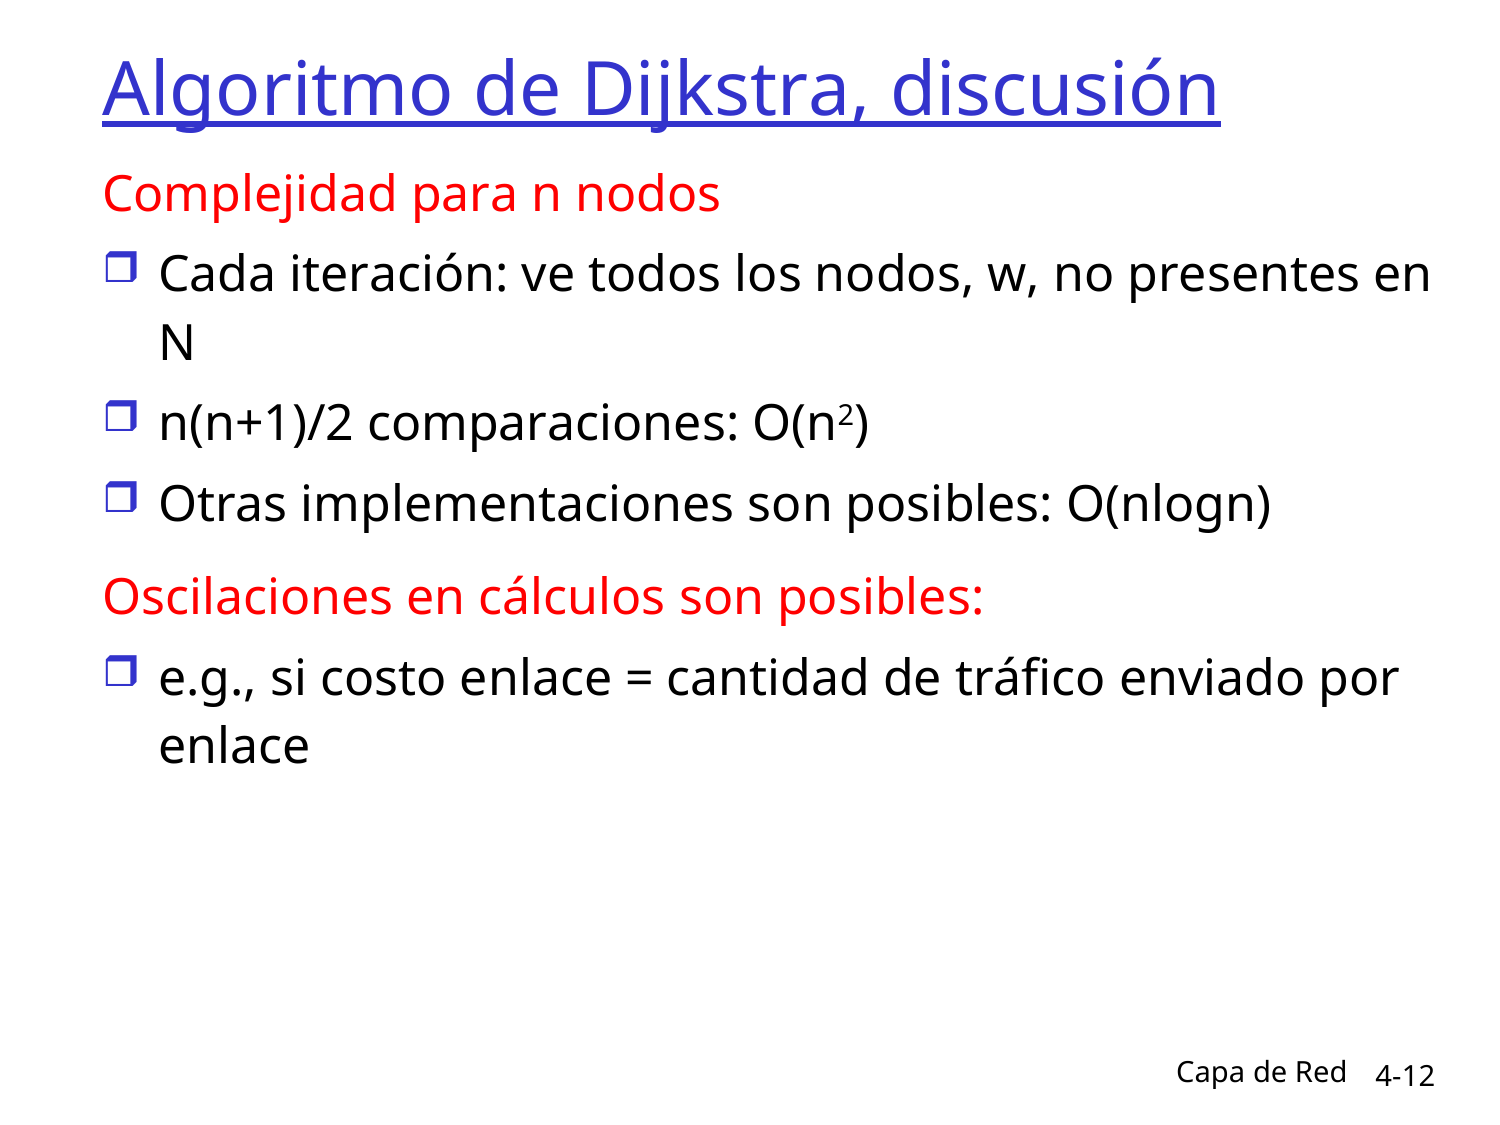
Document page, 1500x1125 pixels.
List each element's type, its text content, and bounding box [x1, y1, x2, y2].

title Algoritmo de Dijkstra, discusión [87, 15, 1363, 149]
list Complejidad para n nodos Cada iteración: ve todos los nodos, w, no presentes en N n(n+1)/2 comparaciones: O(n2) Otras implementaciones son posibles: O(nlogn) Oscilaciones en cálculos son posibles: e.g., si costo enlace = cantidad de tráfico enviado por enlace [87, 149, 1463, 1066]
